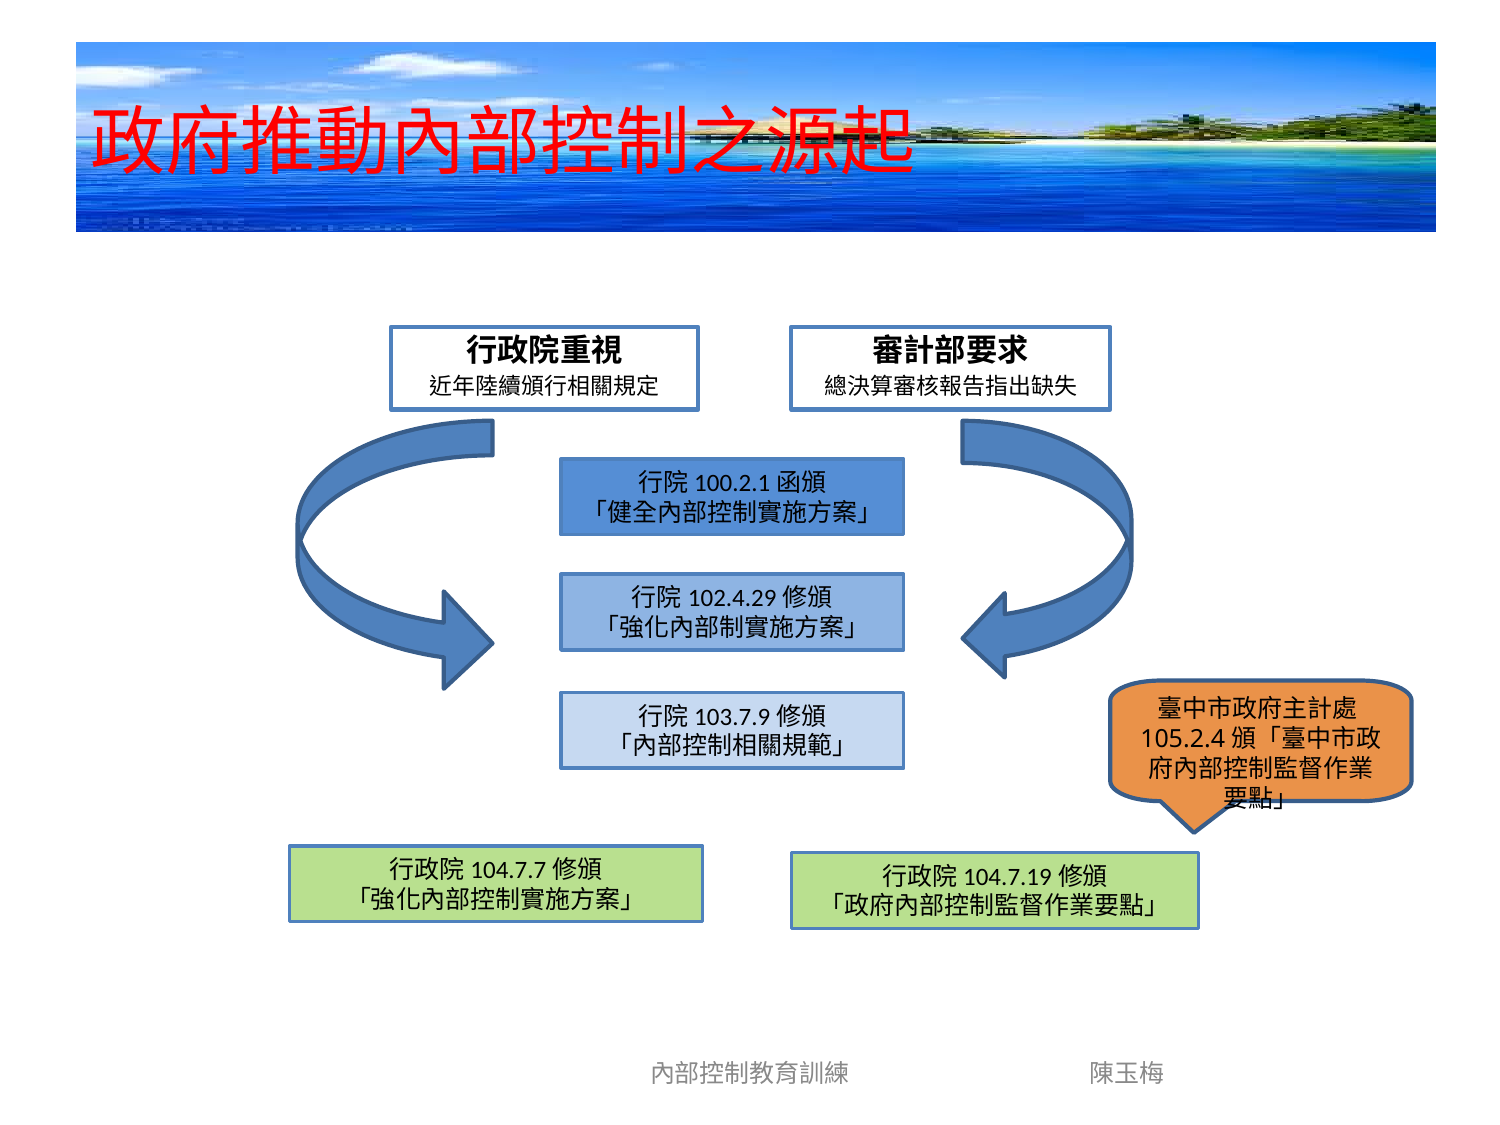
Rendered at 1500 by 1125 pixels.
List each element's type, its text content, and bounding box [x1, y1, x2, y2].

title 政府推動內部控制之源起 [75, 45, 1426, 233]
text_box 審計部要求 總決算審核報告指出缺失 [791, 326, 1111, 410]
text_box 行院102.4.29修頒 「強化內部制實施方案」 [561, 574, 904, 651]
text_box 行院103.7.9修頒 「內部控制相關規範」 [561, 692, 904, 769]
text_box 陳玉梅 [1074, 1042, 1426, 1103]
text_box 內部控制教育訓練 [512, 1042, 988, 1103]
text_box [962, 420, 1132, 678]
list 行政院重視 近年陸續頒行相關規定 [391, 326, 699, 410]
text_box [297, 420, 493, 689]
text_box 行政院104.7.7修頒 「強化內部控制實施方案」 [289, 846, 703, 922]
text_box 行政院104.7.19修頒 「政府內部控制監督作業要點」 [791, 852, 1199, 929]
text_box 行院100.2.1函頒 「健全內部控制實施方案」 [561, 458, 904, 535]
text_box 臺中市政府主計處105.2.4頒「臺中市政府內部控制監督作業要點」 [1110, 680, 1412, 833]
